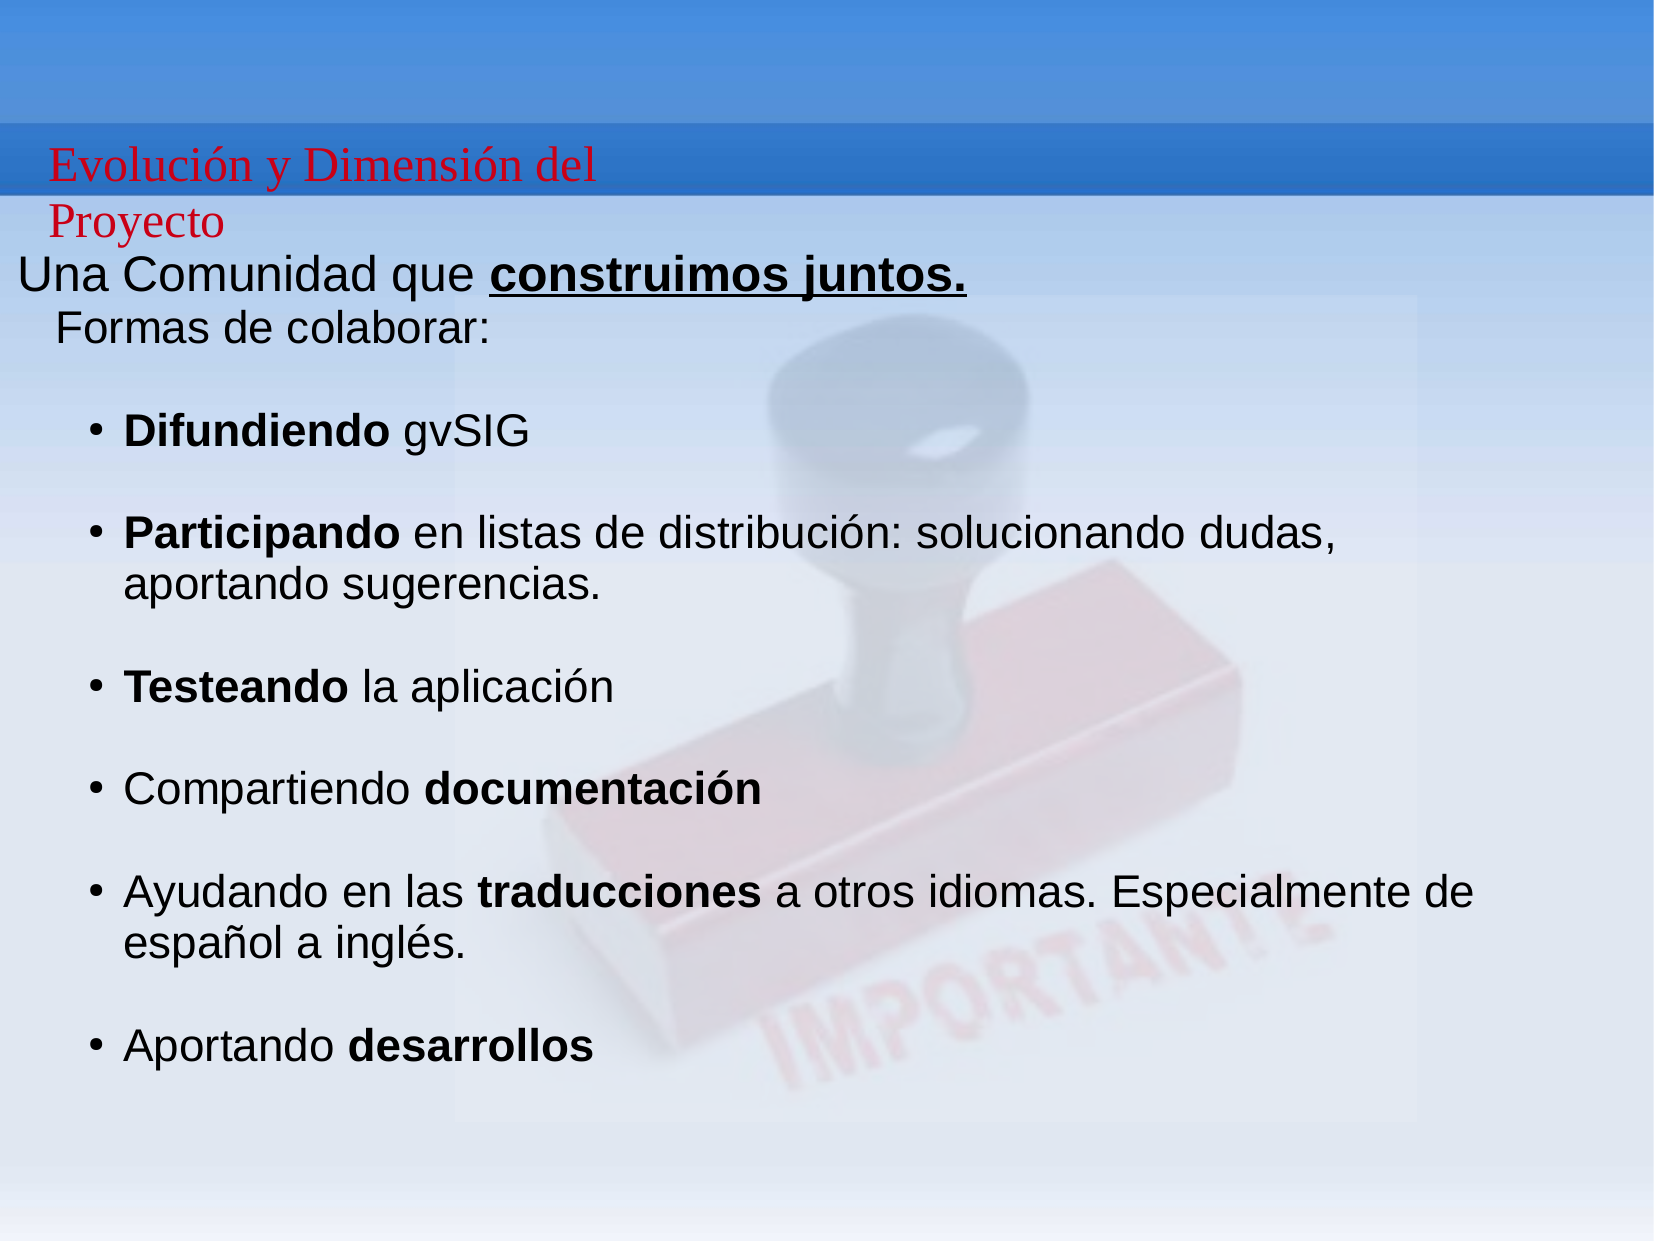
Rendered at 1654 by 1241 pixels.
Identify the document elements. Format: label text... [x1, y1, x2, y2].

text_box Una Comunidad que construimos juntos. Formas de colaborar: Difundiendo gvSIG Participando en listas de distribución: solucionando dudas, aportando sugerencias. Testeando la aplicación Compartiendo documentación Ayudando en las traducciones a otros idiomas. Especialmente de español a inglés. Aportando desarrollos [2, 183, 1565, 1193]
text_box Evolución y Dimensión del Proyecto [33, 129, 798, 206]
picture [0, 0, 1654, 1241]
